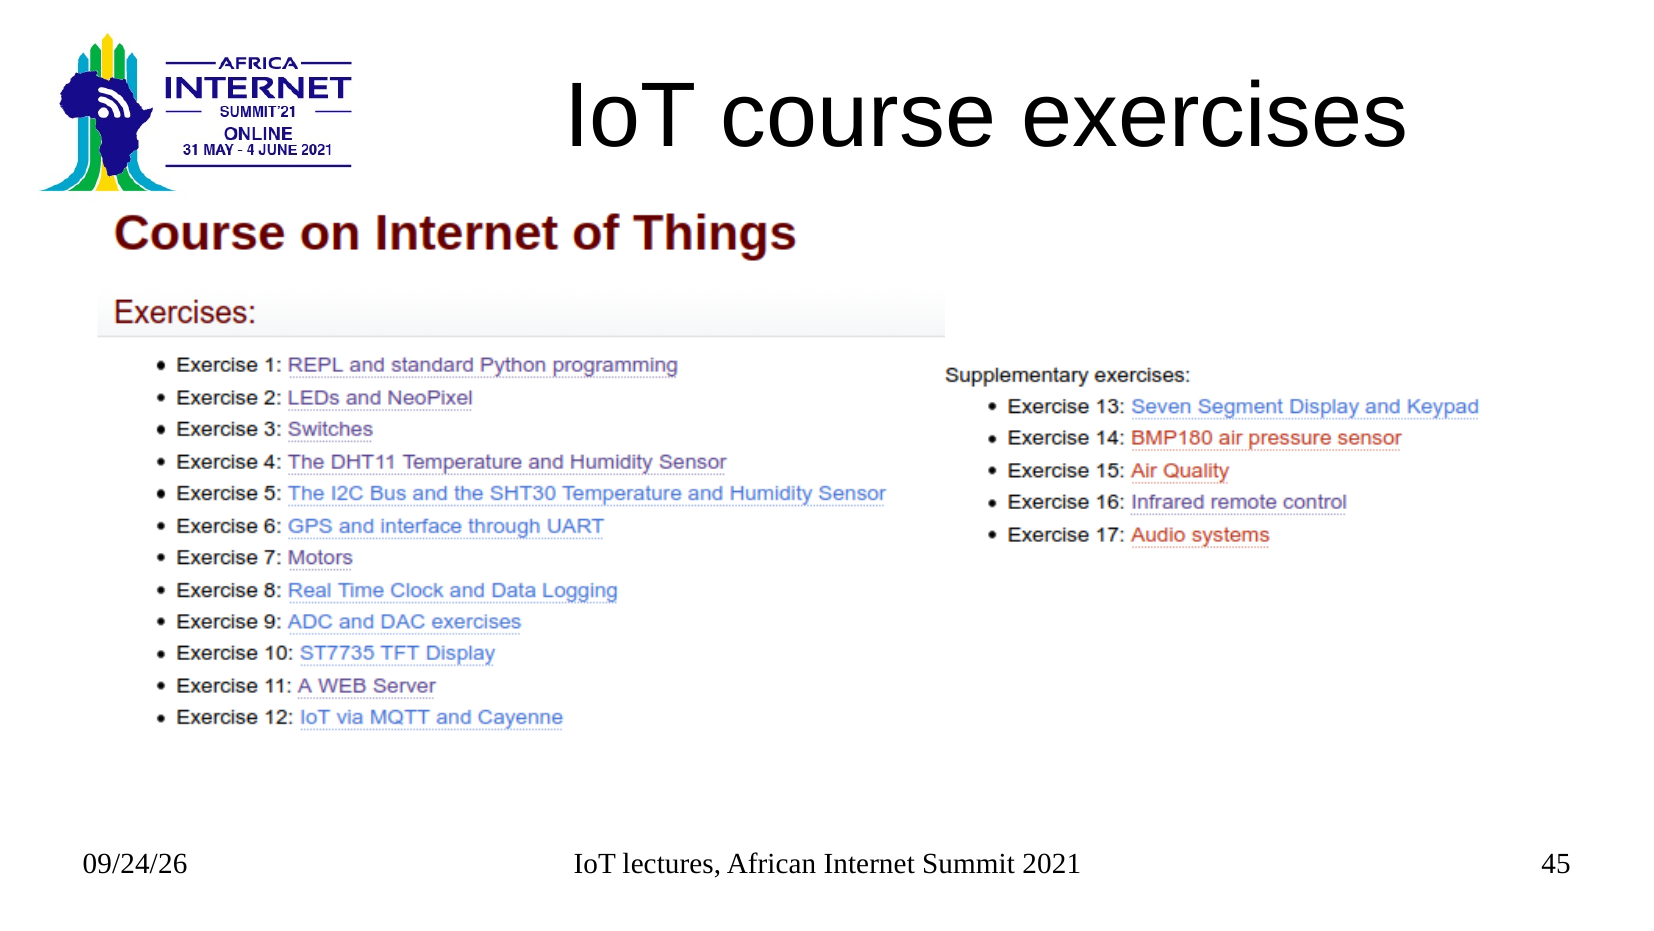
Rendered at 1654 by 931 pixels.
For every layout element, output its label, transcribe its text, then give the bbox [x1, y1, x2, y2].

picture [9, 11, 1536, 743]
title IoT course exercises [403, 37, 1571, 193]
